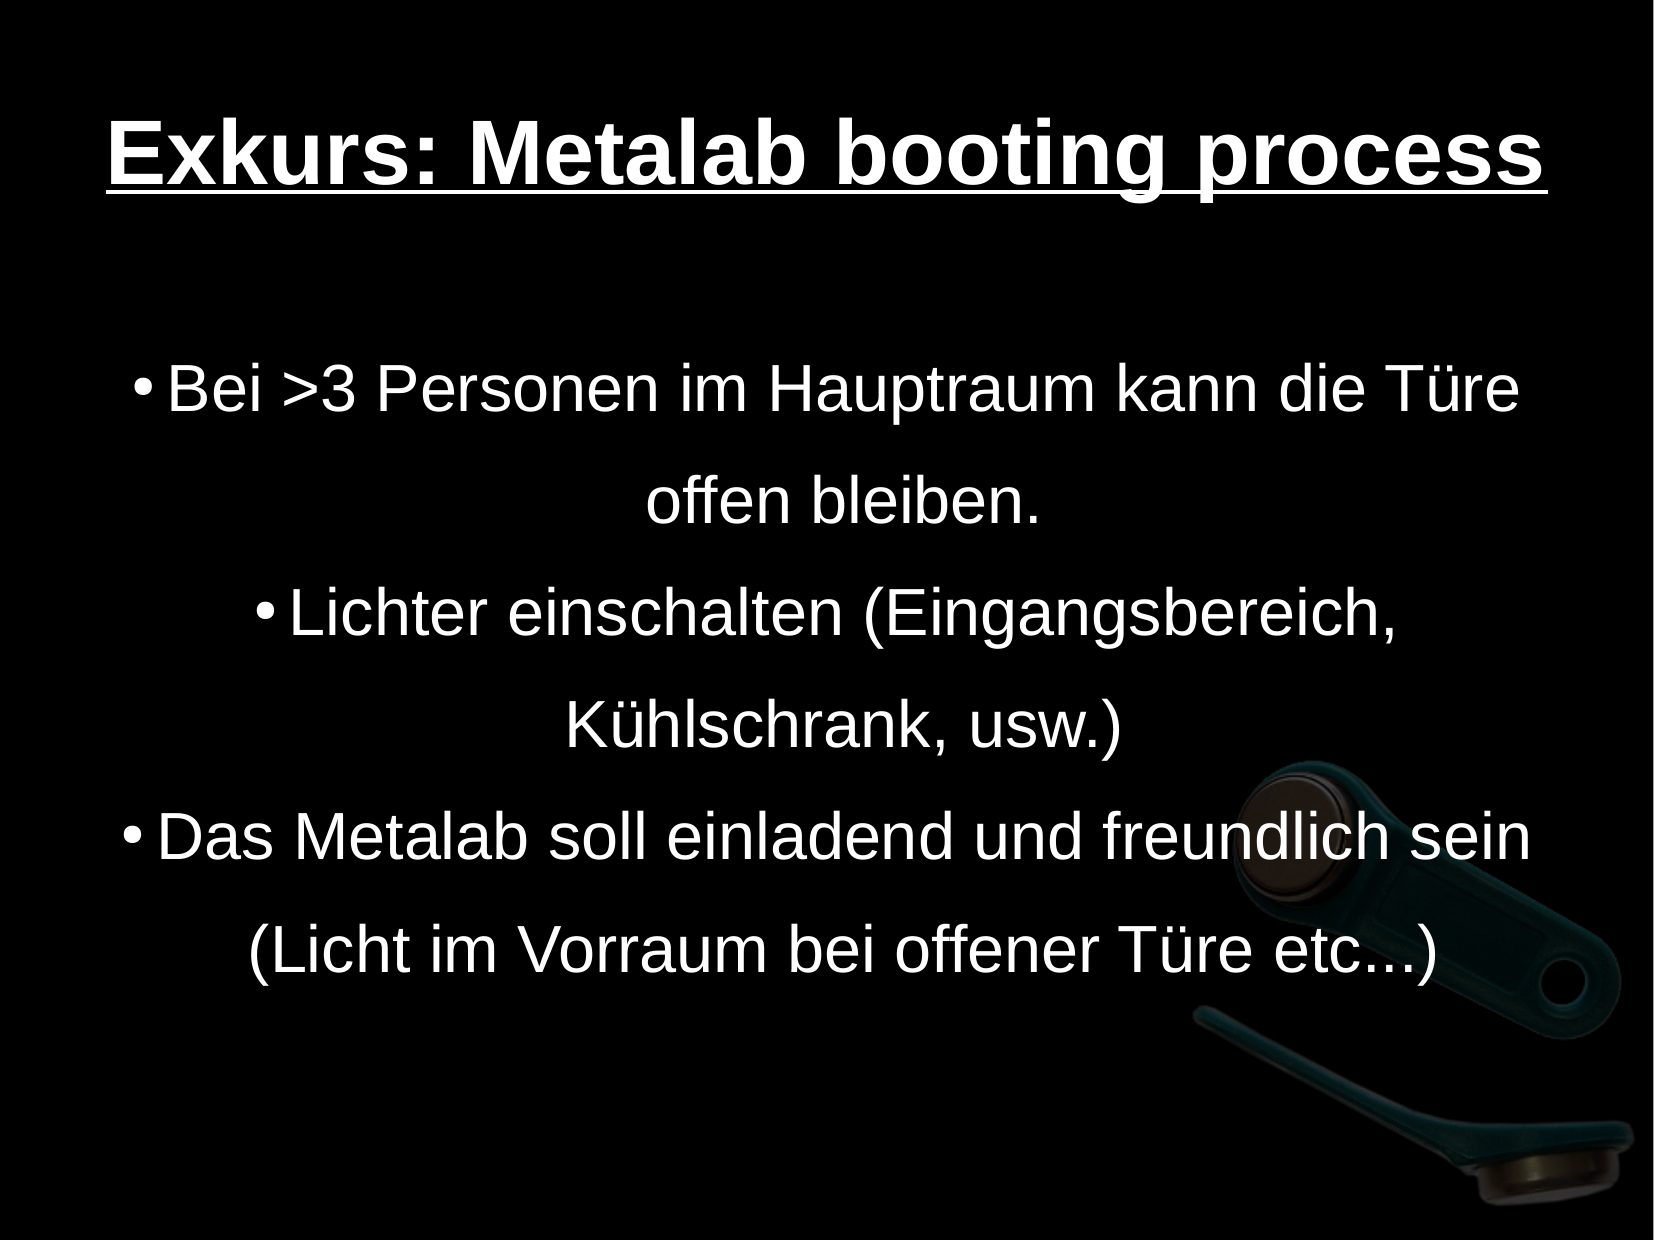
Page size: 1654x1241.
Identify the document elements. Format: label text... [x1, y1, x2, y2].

title Exkurs: Metalab booting process [82, 49, 1571, 257]
subtitle Bei >3 Personen im Hauptraum kann die Türe offen bleiben. Lichter einschalten (Eingangsbereich, Kühlschrank, usw.) Das Metalab soll einladend und freundlich sein (Licht im Vorraum bei offener Türe etc...) [82, 290, 1571, 1010]
picture [1150, 732, 1654, 1236]
